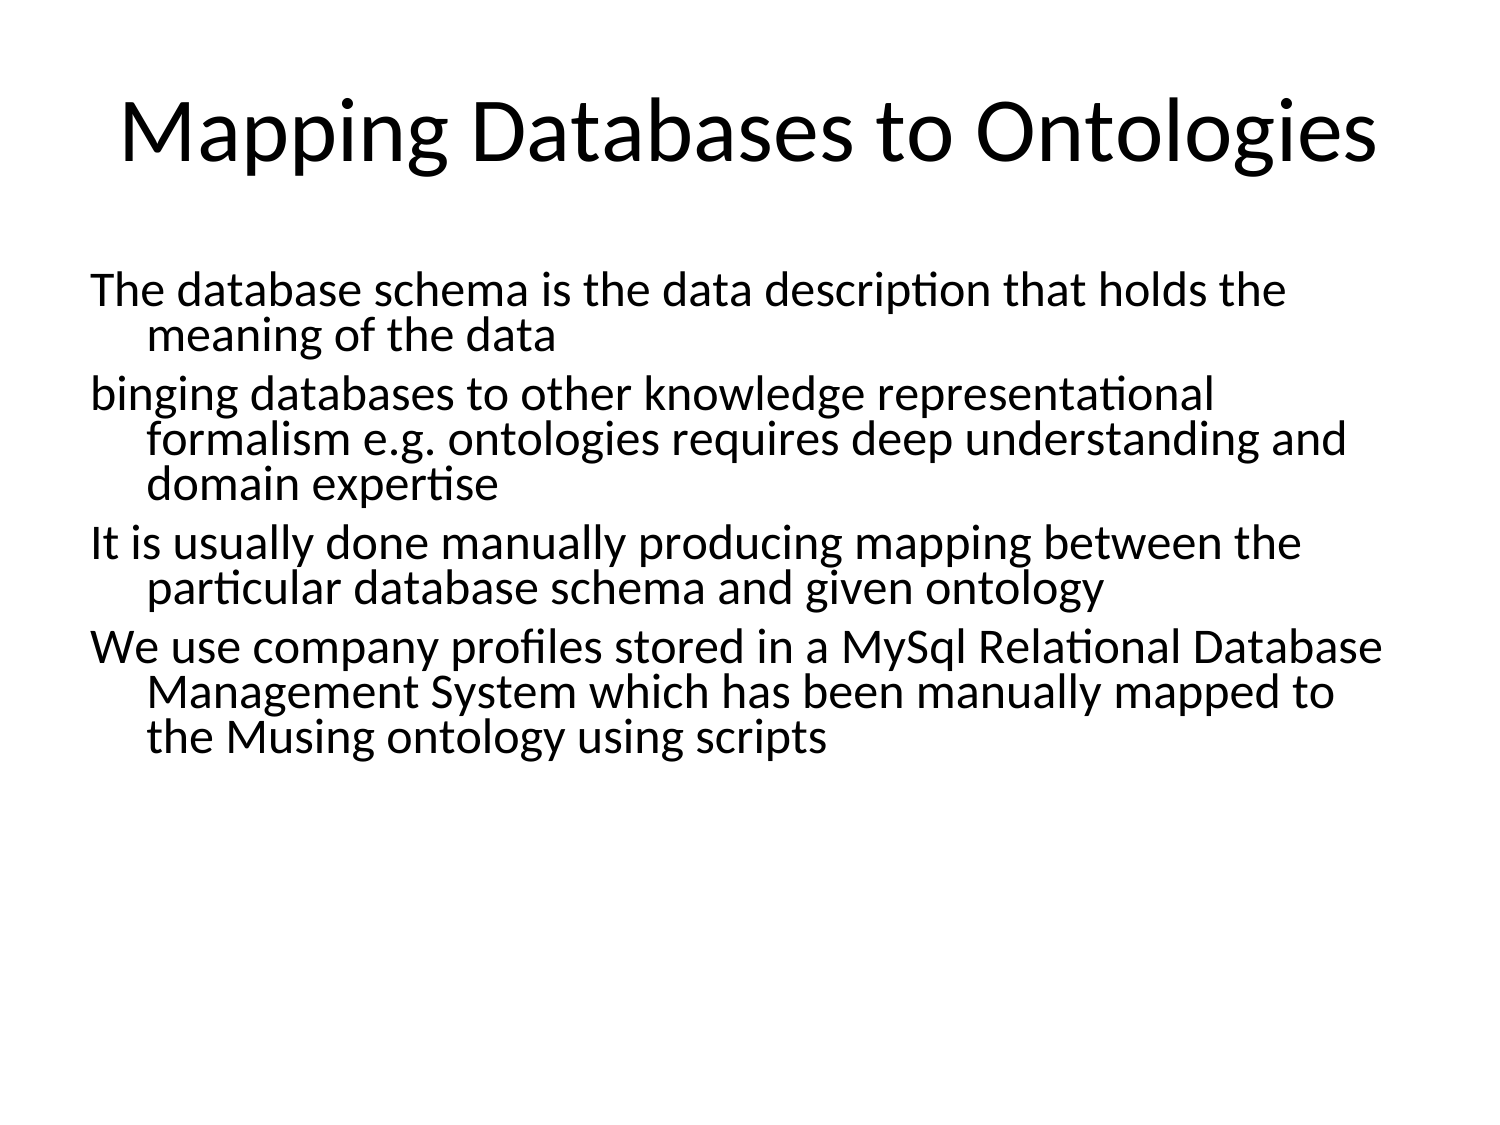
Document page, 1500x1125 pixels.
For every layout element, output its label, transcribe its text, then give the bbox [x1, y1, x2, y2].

list The database schema is the data description that holds the meaning of the data binging databases to other knowledge representational formalism e.g. ontologies requires deep understanding and domain expertise It is usually done manually producing mapping between the particular database schema and given ontology We use company profiles stored in a MySql Relational Database Management System which has been manually mapped to the Musing ontology using scripts [75, 262, 1426, 1022]
title Mapping Databases to Ontologies [75, 21, 1426, 257]
